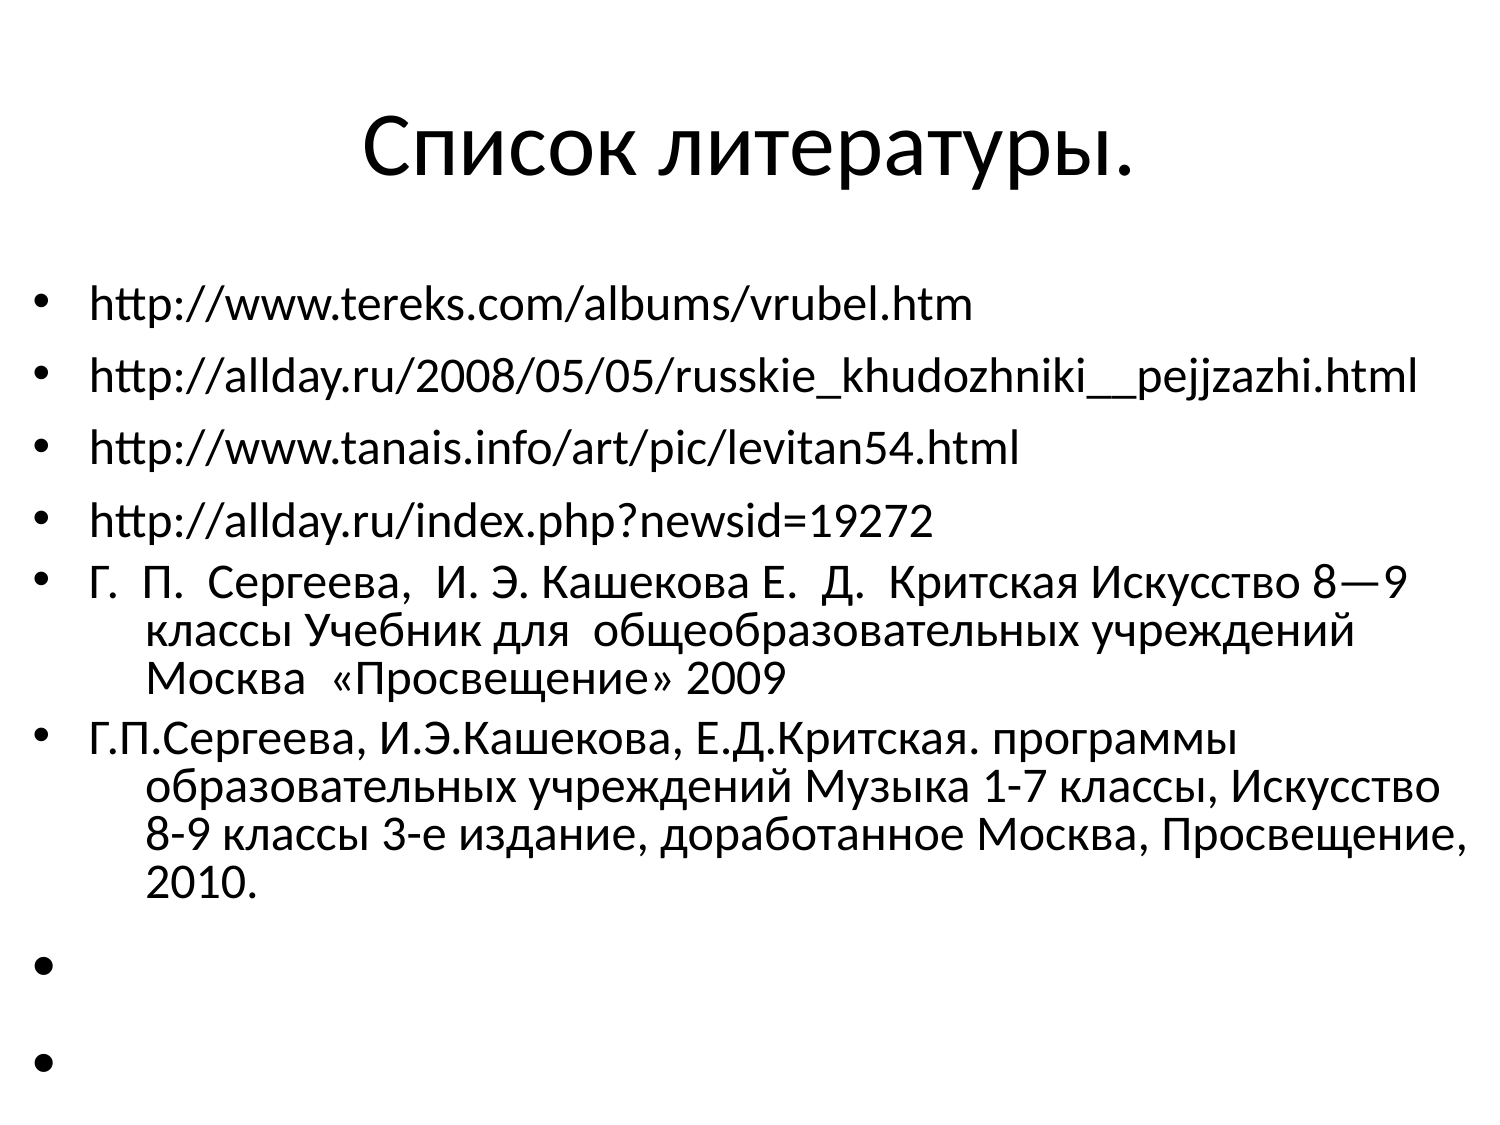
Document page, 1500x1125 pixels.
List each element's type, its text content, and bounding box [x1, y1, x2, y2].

title Список литературы. [75, 45, 1426, 233]
list http://www.tereks.com/albums/vrubel.htm http://allday.ru/2008/05/05/russkie_khudozhniki__pejjzazhi.html http://www.tanais.info/art/pic/levitan54.html http://allday.ru/index.php?newsid=19272 Г. П. Сергеева, И. Э. Кашекова Е. Д. Критская Искусство 8—9 классы Учебник для общеобразовательных учреждений Москва «Просвещение» 2009 Г.П.Сергеева, И.Э.Кашекова, Е.Д.Критская. программы образовательных учреждений Музыка 1-7 классы, Искусство 8-9 классы 3-е издание, доработанное Москва, Просвещение, 2010. [17, 262, 1500, 1005]
